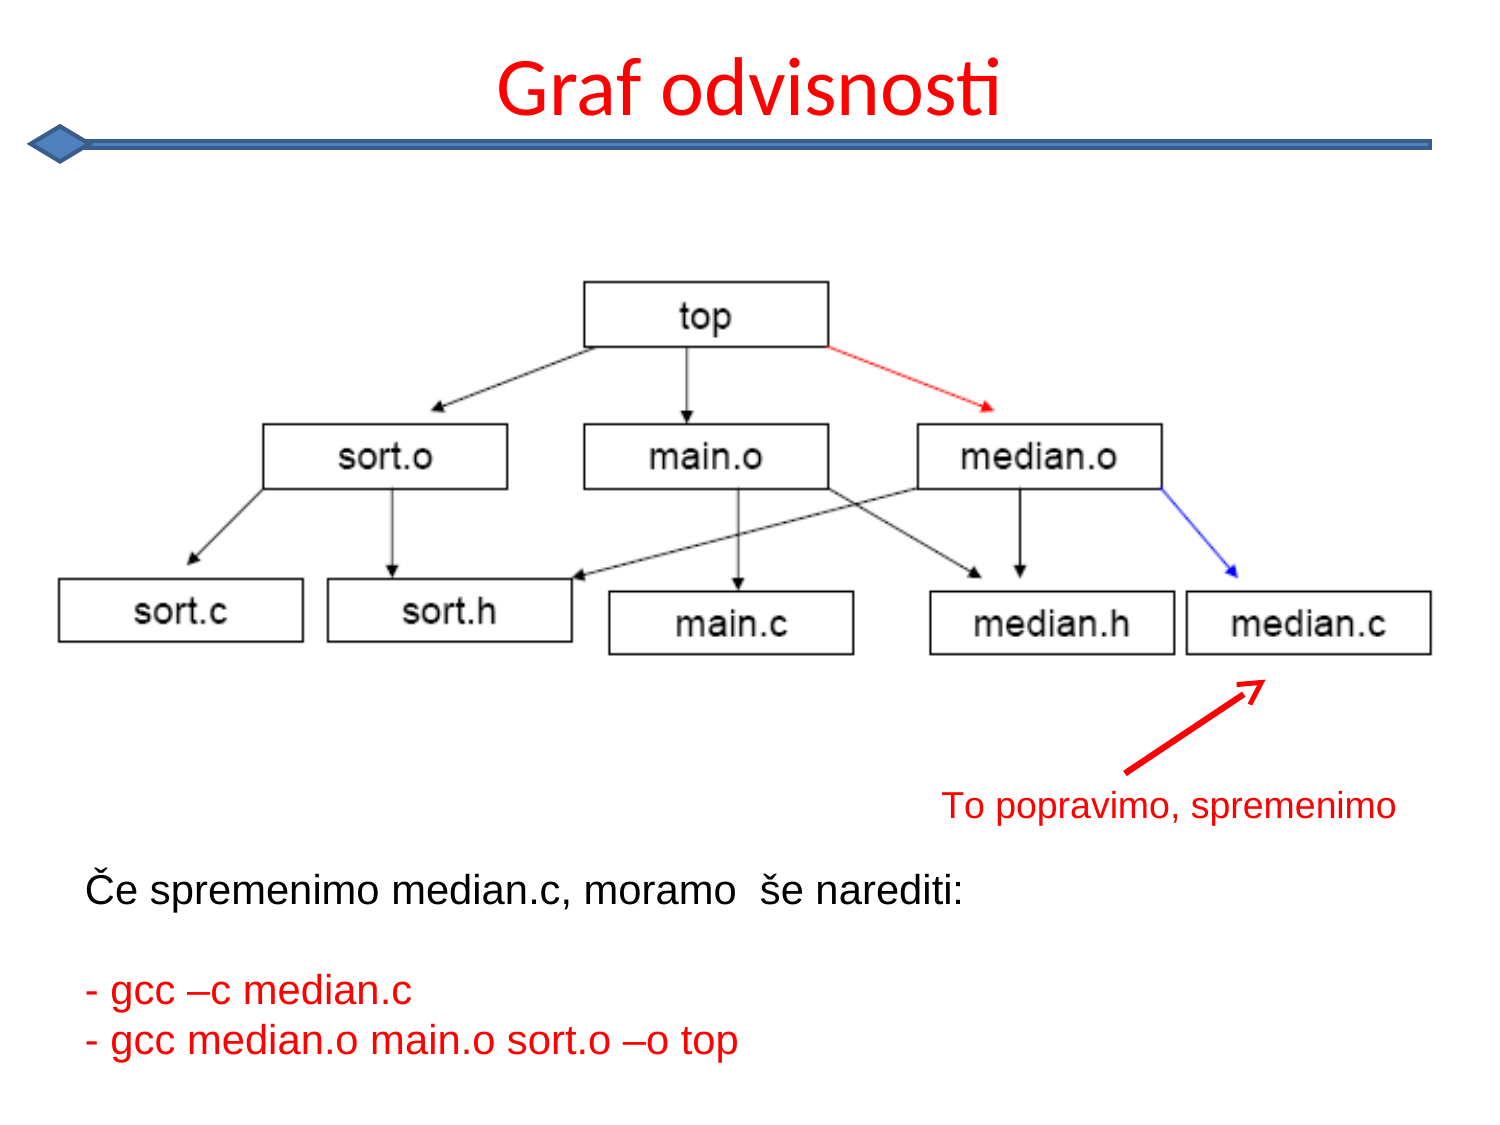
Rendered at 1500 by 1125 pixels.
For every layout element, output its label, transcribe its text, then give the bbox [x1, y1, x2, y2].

picture [46, 269, 1449, 660]
text_box To popravimo, spremenimo [926, 773, 1412, 834]
title Graf odvisnosti [75, 23, 1426, 141]
text_box Če spremenimo median.c, moramo še narediti: - gcc –c median.c - gcc median.o main.o sort.o –o top [70, 855, 1044, 1071]
